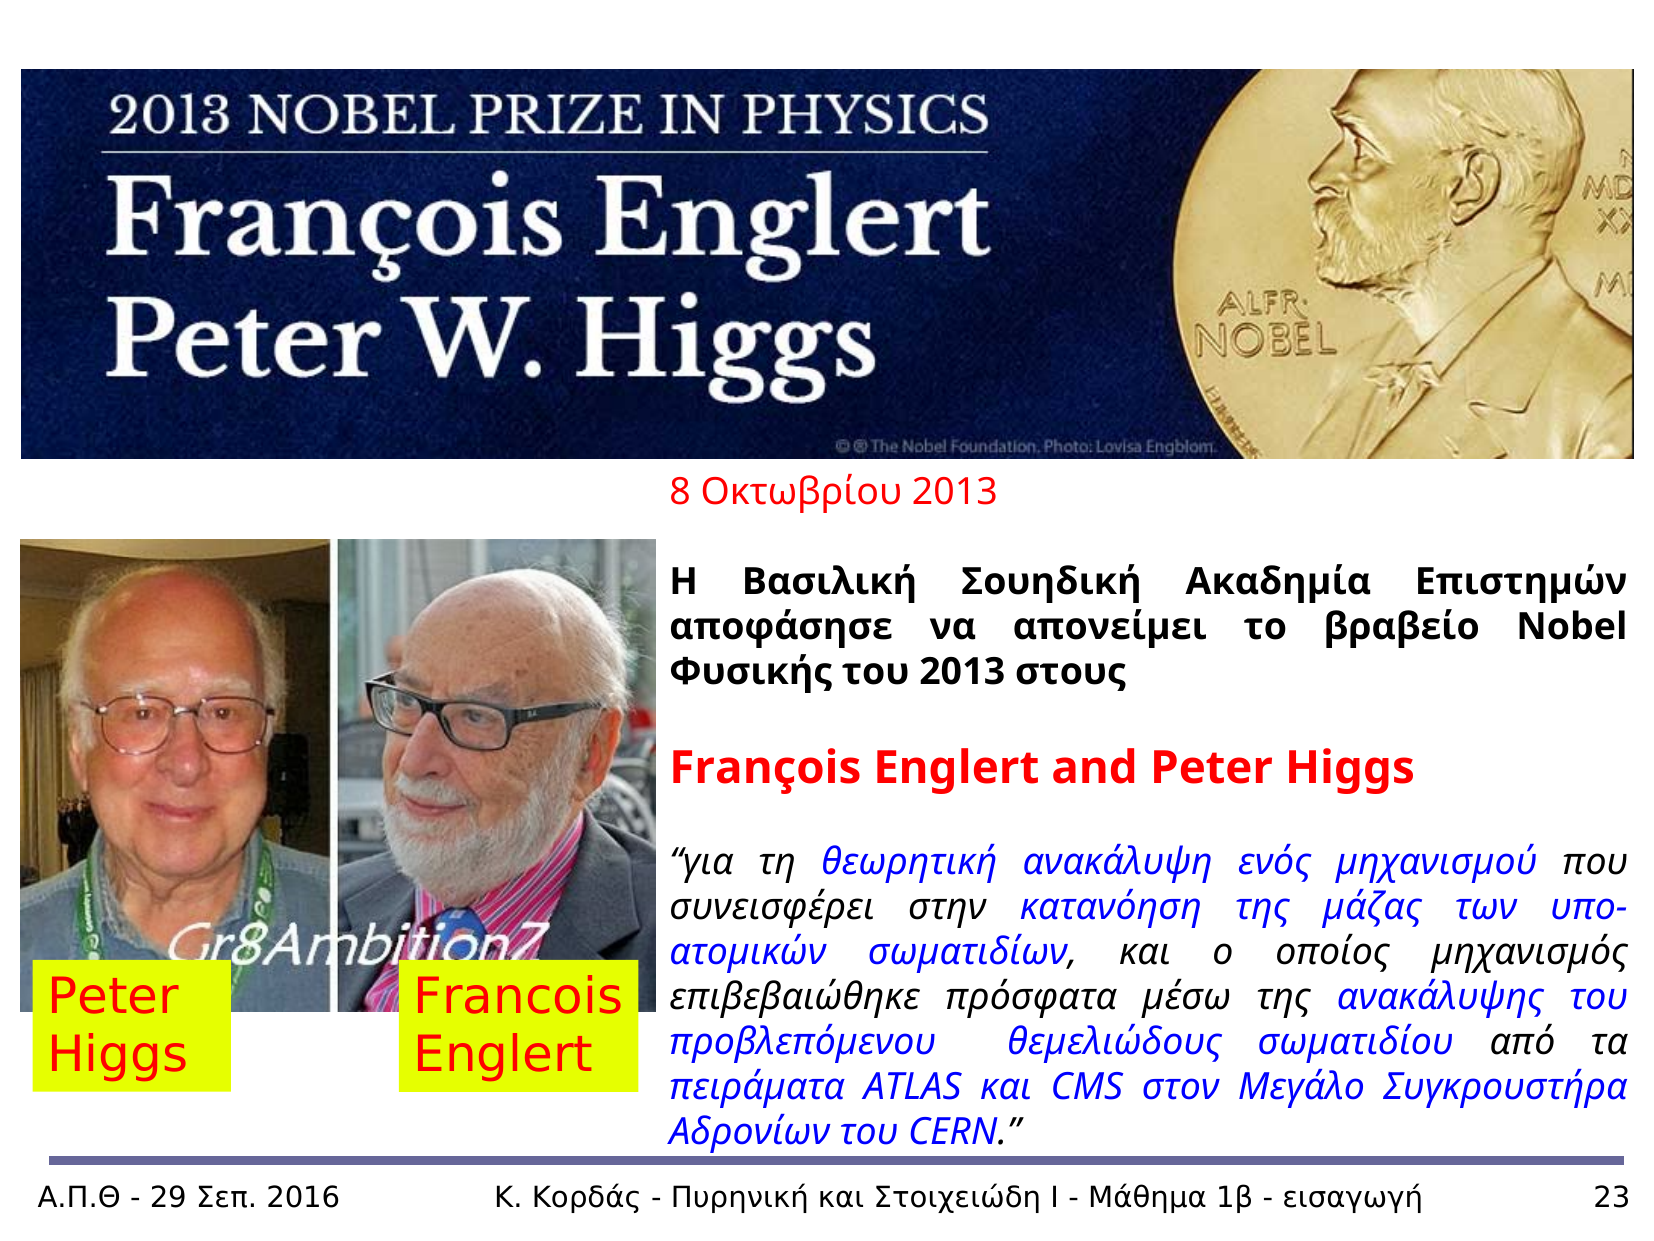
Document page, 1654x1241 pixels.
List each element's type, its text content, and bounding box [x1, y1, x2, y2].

text_box Peter Higgs [32, 959, 231, 1092]
picture [21, 69, 1634, 459]
text_box 8 Οκτωβρίου 2013 Η Βασιλική Σουηδική Ακαδημία Επιστημών αποφάσησε να απονείμει το βραβείο Nobel Φυσικής του 2013 στους François Englert and Peter Higgs “για τη θεωρητική ανακάλυψη ενός μηχανισμού που συνεισφέρει στην κατανόηση της μάζας των υπο-ατομικών σωματιδίων, και ο οποίος μηχανισμός επιβεβαιώθηκε πρόσφατα μέσω της ανακάλυψης του προβλεπόμενου θεμελιώδους σωματιδίου από τα πειράματα ATLAS και CMS στον Μεγάλο Συγκρουστήρα Αδρονίων του CERN.” [669, 467, 1629, 952]
picture [20, 539, 656, 1012]
text_box Francois Englert [398, 959, 635, 1092]
